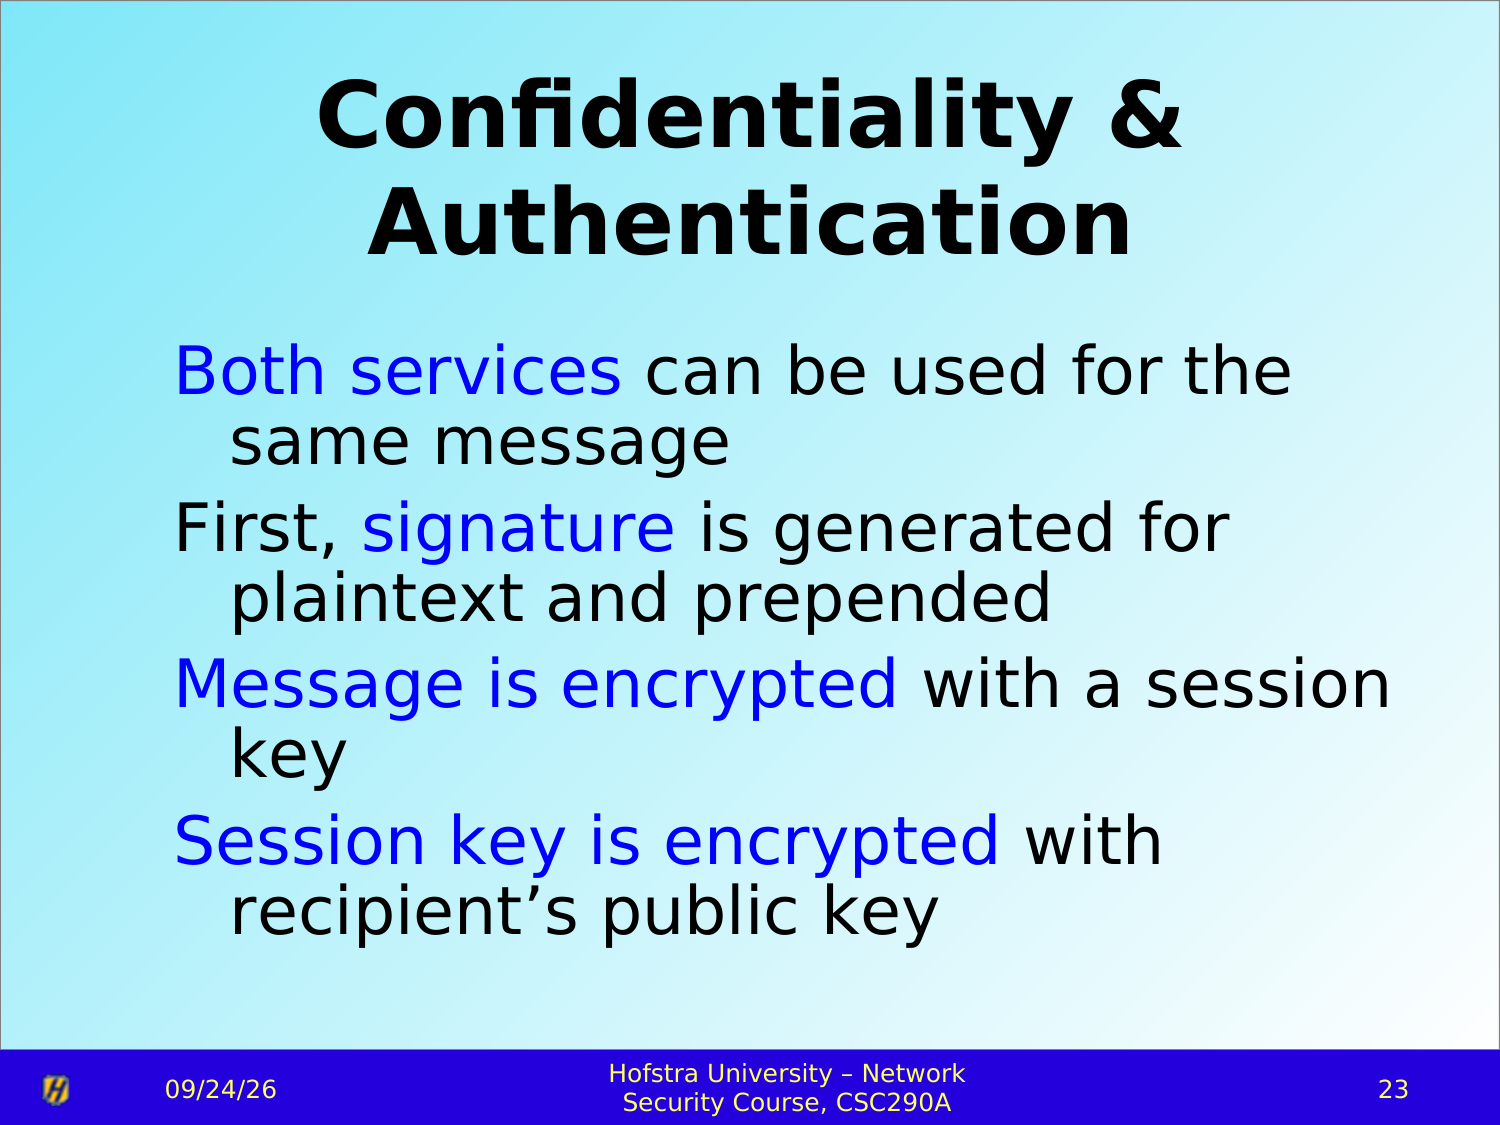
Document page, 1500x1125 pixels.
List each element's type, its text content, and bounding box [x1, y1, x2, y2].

list Both services can be used for the same message First, signature is generated for plaintext and prepended Message is encrypted with a session key Session key is encrypted with recipient’s public key [158, 330, 1434, 1007]
title Confidentiality & Authentication [112, 48, 1391, 284]
picture [37, 1072, 76, 1110]
